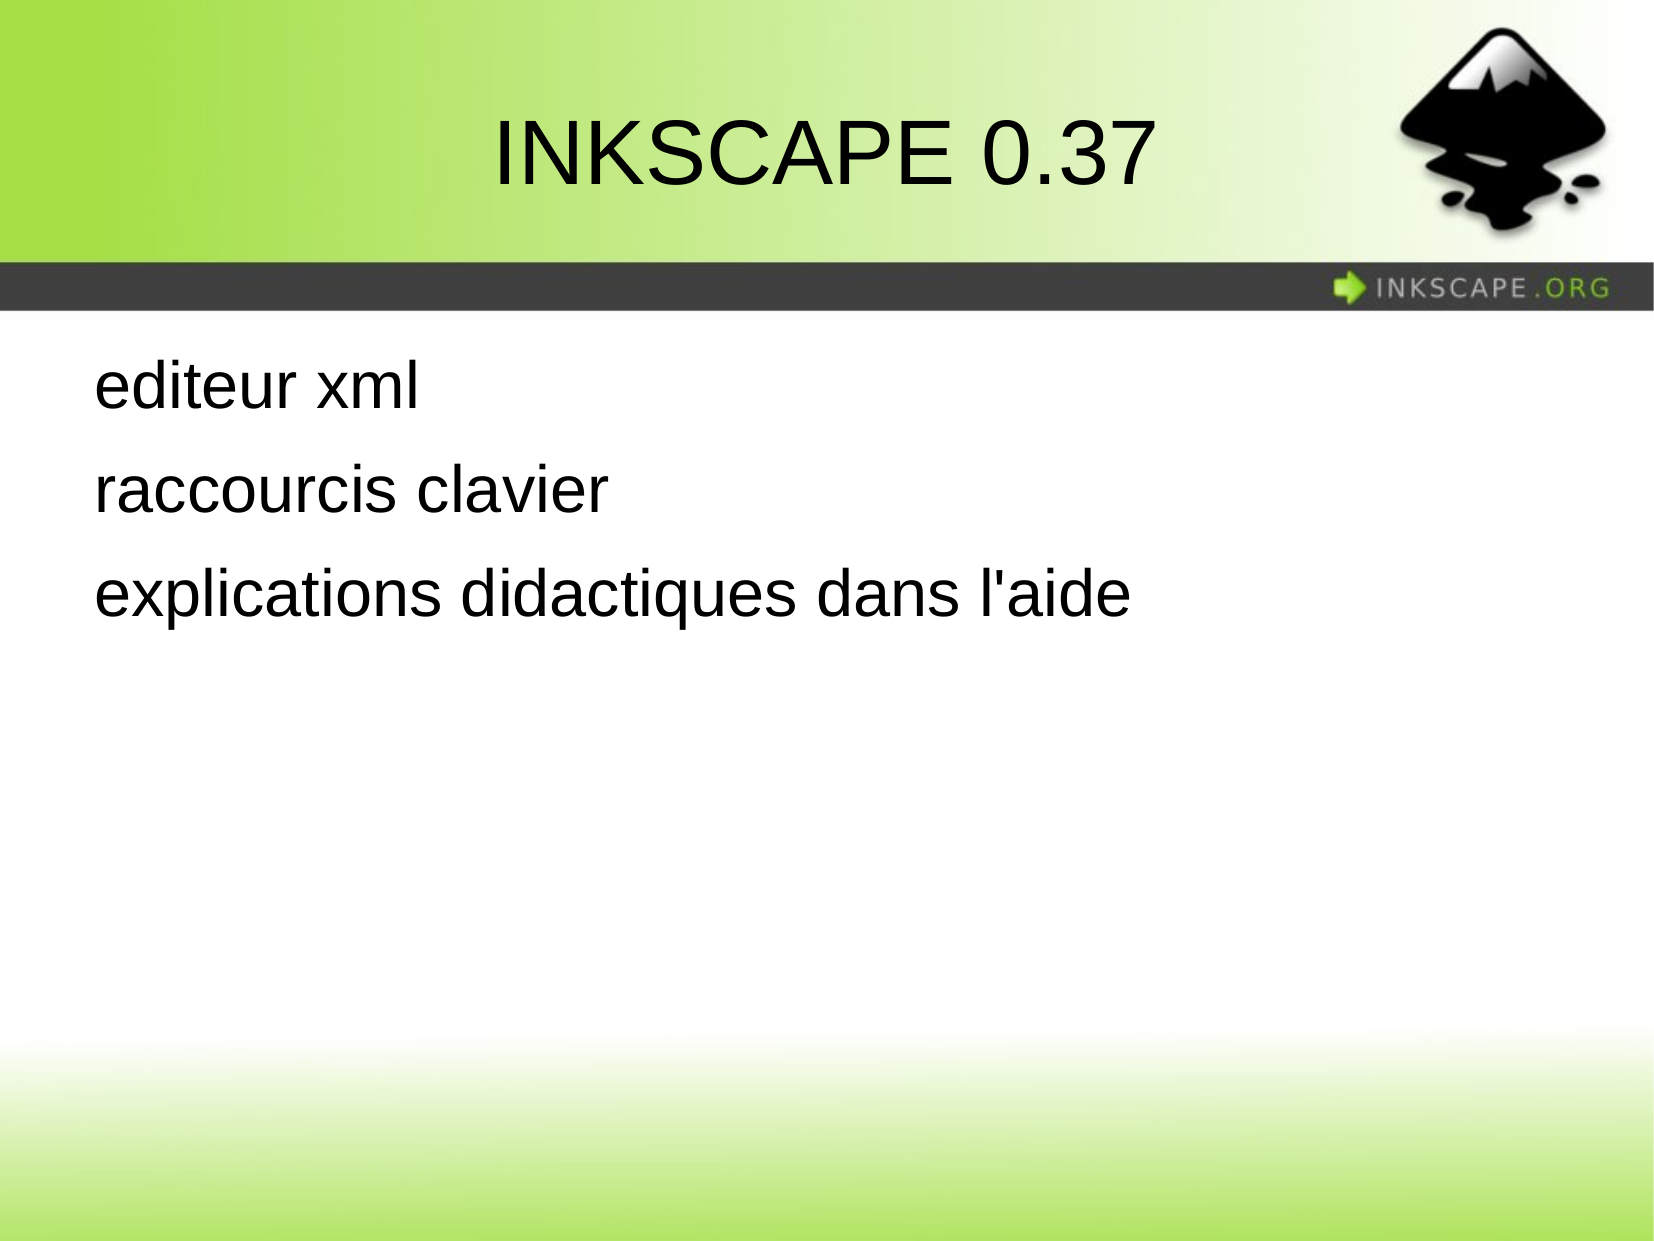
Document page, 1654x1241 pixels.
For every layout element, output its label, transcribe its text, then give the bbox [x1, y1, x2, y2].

picture [0, 0, 1654, 1241]
title INKSCAPE 0.37 [82, 49, 1571, 257]
list editeur xml raccourcis clavier explications didactiques dans l'aide [76, 347, 1565, 1152]
